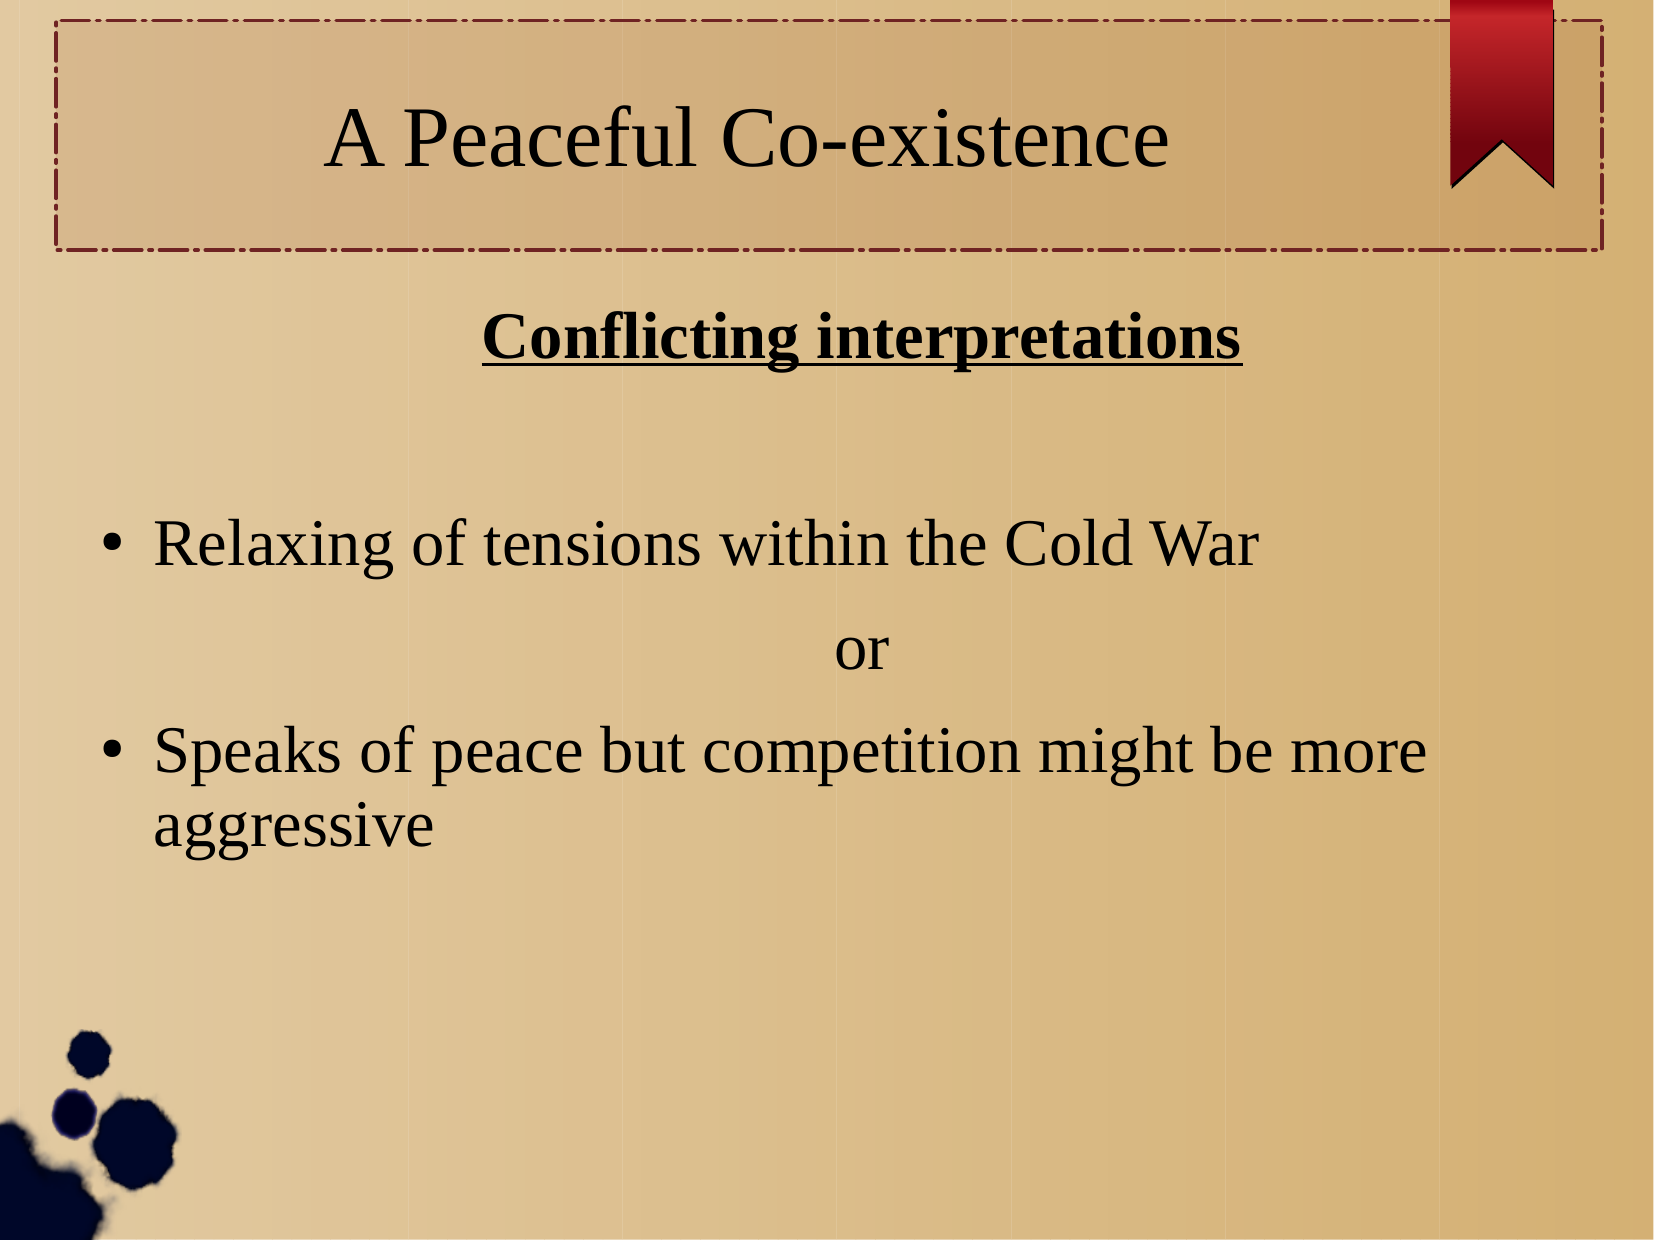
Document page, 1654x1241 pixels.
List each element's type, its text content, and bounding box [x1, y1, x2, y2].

title A Peaceful Co-existence [82, 47, 1412, 229]
list Conflicting interpretations Relaxing of tensions within the Cold War or Speaks of peace but competition might be more aggressive [82, 299, 1571, 1019]
